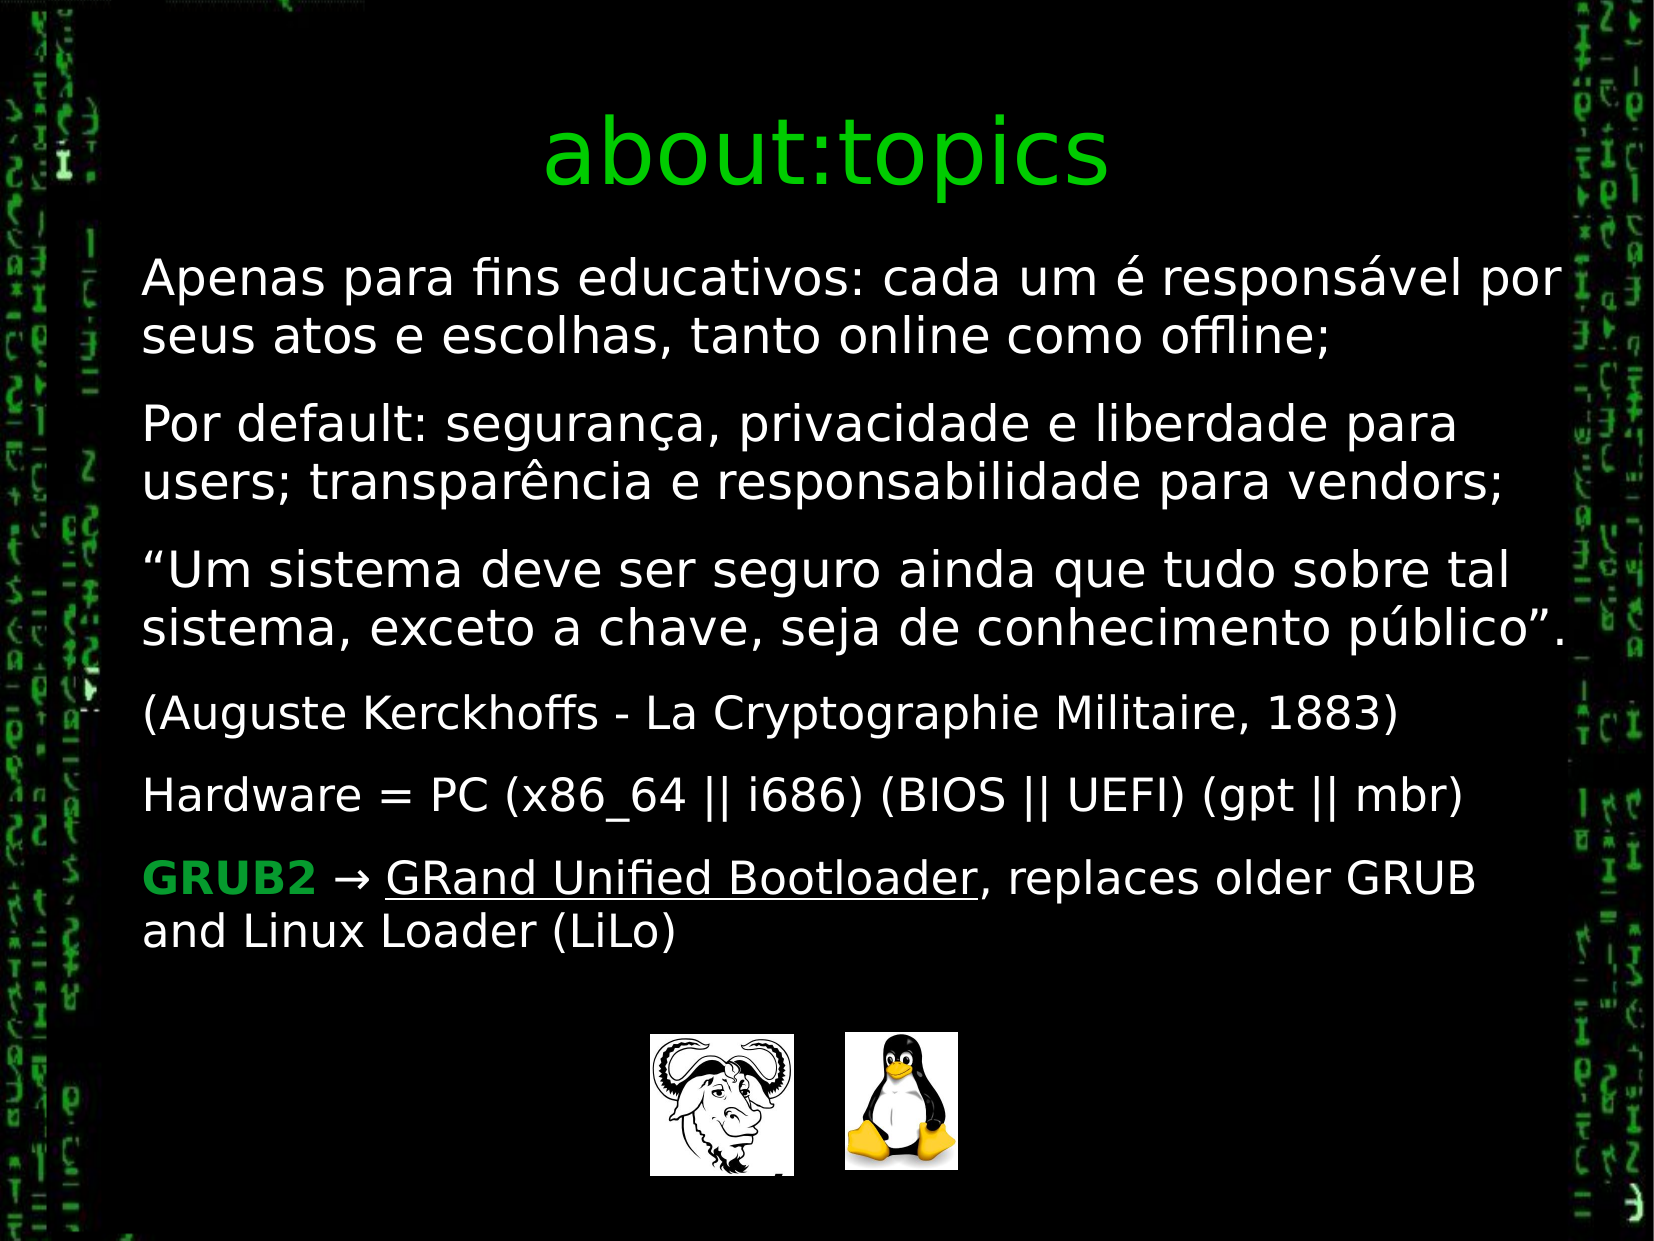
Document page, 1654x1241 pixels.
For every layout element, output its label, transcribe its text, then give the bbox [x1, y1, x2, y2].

title about:topics [82, 49, 1571, 248]
picture [0, 0, 1654, 1241]
list Apenas para fins educativos: cada um é responsável por seus atos e escolhas, tanto online como offline; Por default: segurança, privacidade e liberdade para users; transparência e responsabilidade para vendors; “Um sistema deve ser seguro ainda que tudo sobre tal sistema, exceto a chave, seja de conhecimento público”. (Auguste Kerckhoffs - La Cryptographie Militaire, 1883) Hardware = PC (x86_64 || i686) (BIOS || UEFI) (gpt || mbr) GRUB2 → GRand Unified Bootloader, replaces older GRUB and Linux Loader (LiLo) [70, 248, 1576, 991]
